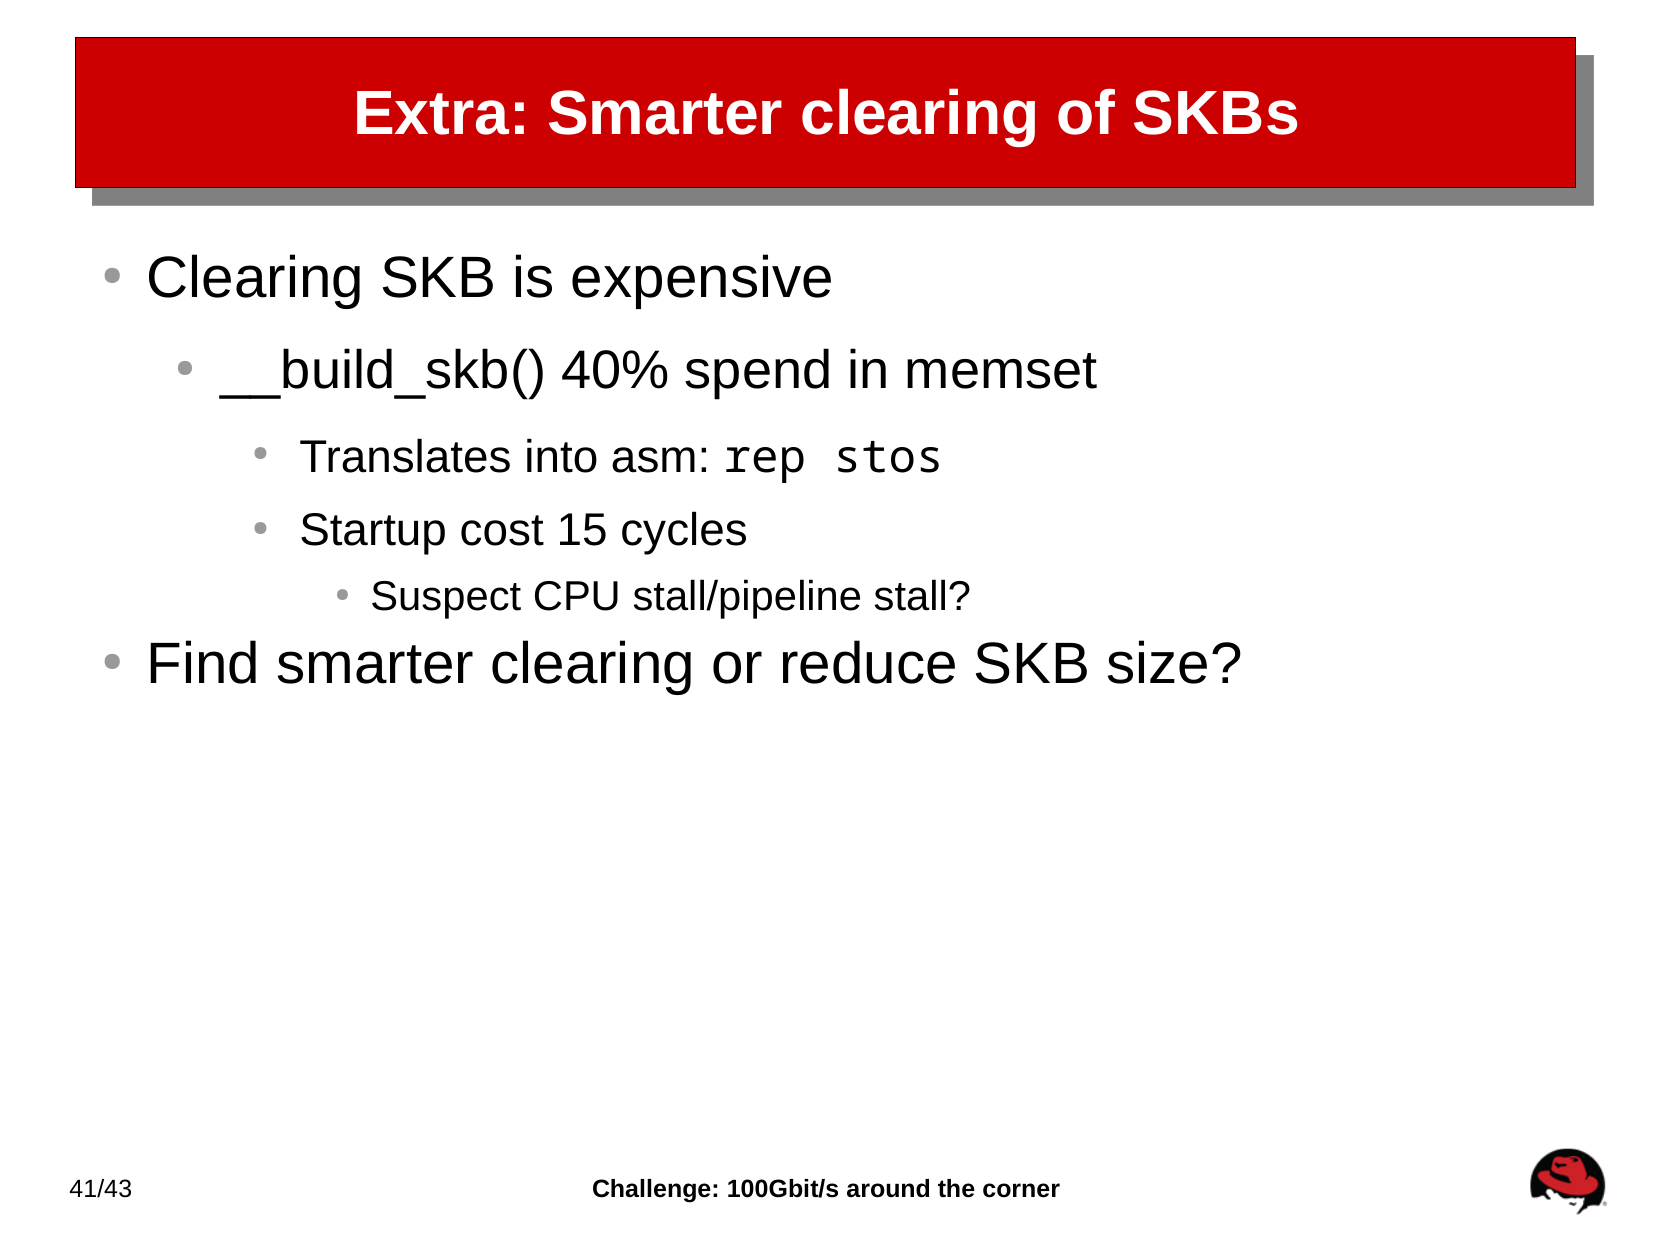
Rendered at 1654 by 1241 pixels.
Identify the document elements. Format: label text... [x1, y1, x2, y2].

picture [1529, 1146, 1613, 1224]
title Extra: Smarter clearing of SKBs [82, 37, 1571, 188]
list Clearing SKB is expensive __build_skb() 40% spend in memset Translates into asm: rep stos Startup cost 15 cycles Suspect CPU stall/pipeline stall? Find smarter clearing or reduce SKB size? [86, 244, 1576, 1039]
